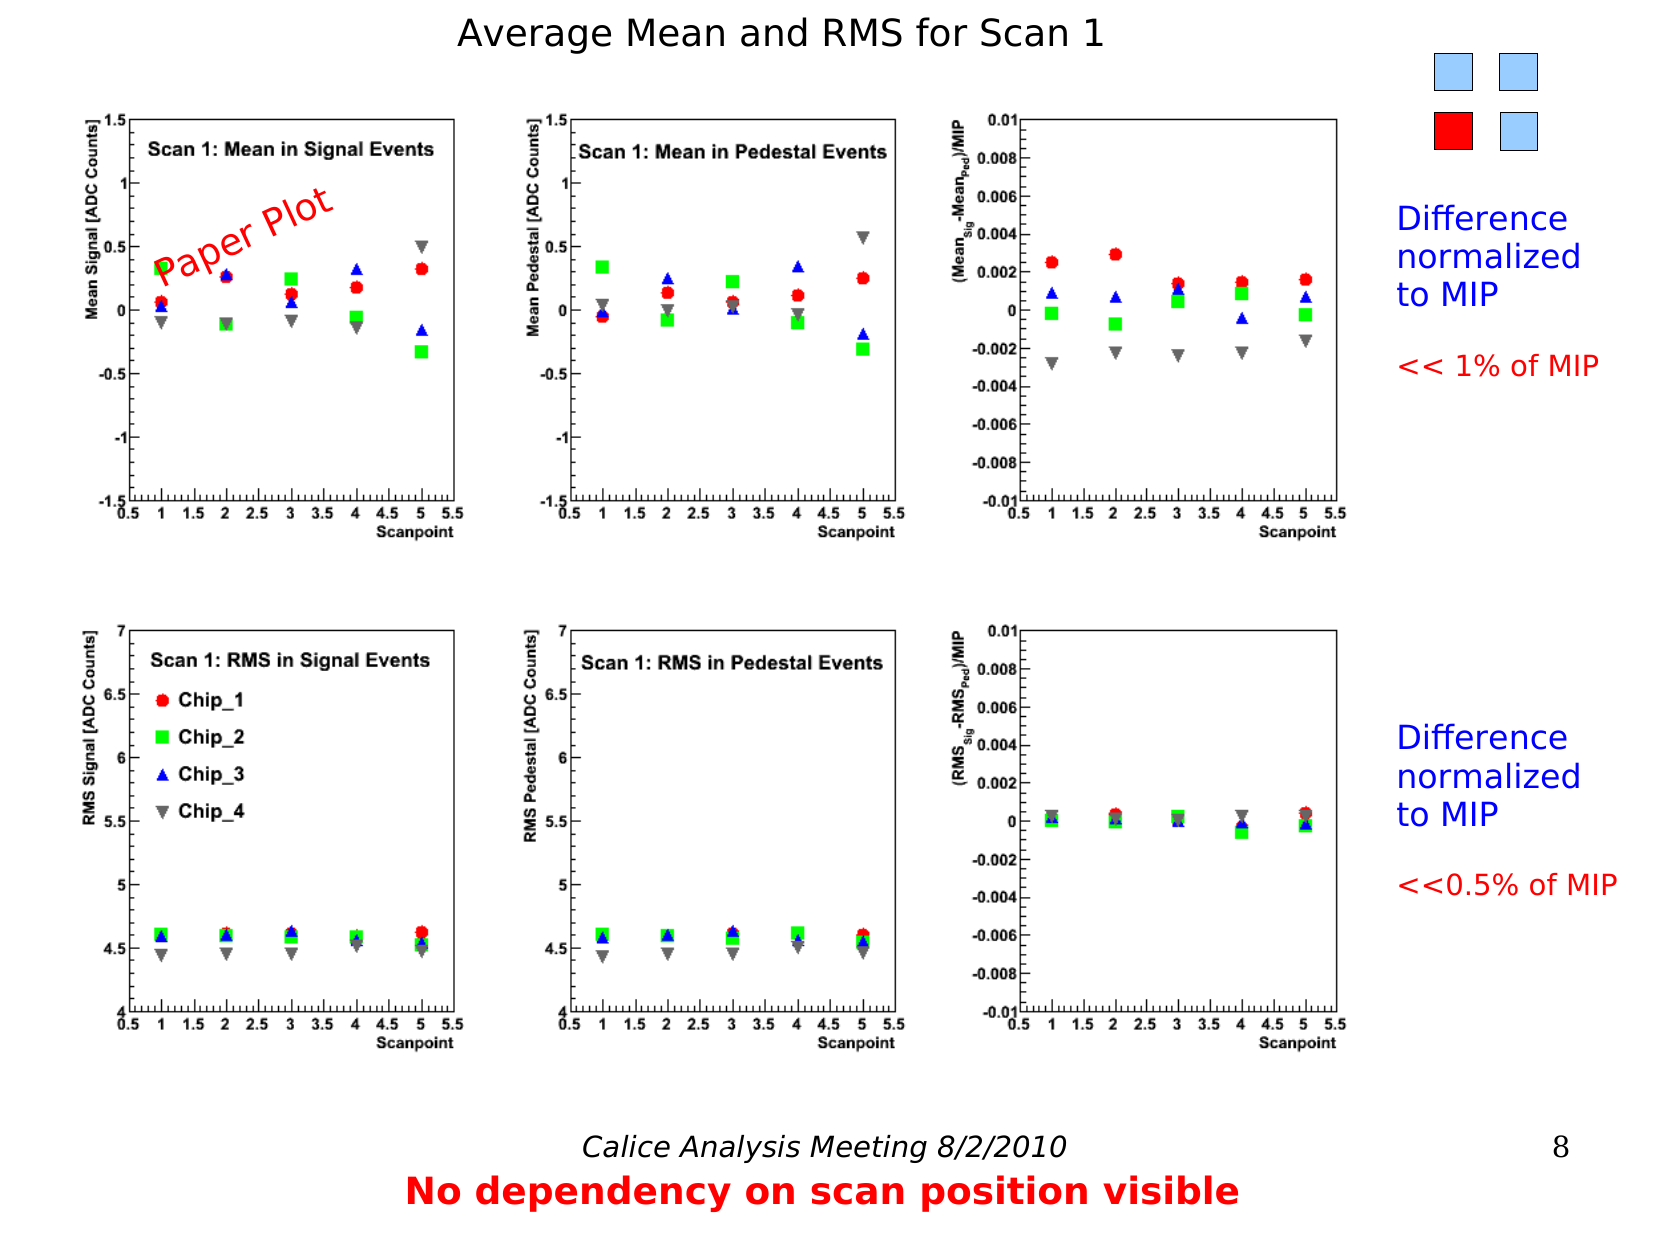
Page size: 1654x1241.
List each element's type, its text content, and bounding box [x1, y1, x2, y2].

text_box Difference normalized to MIP <<0.5% of MIP [1381, 711, 1633, 945]
text_box [1434, 53, 1473, 91]
text_box Average Mean and RMS for Scan 1 [442, 4, 1107, 64]
picture [64, 66, 1388, 1088]
text_box [1499, 53, 1538, 91]
text_box [1500, 112, 1538, 151]
text_box No dependency on scan position visible [389, 1162, 1238, 1221]
text_box Paper Plot [131, 165, 352, 310]
text_box Difference normalized to MIP << 1% of MIP [1381, 191, 1613, 425]
text_box [1434, 112, 1473, 150]
